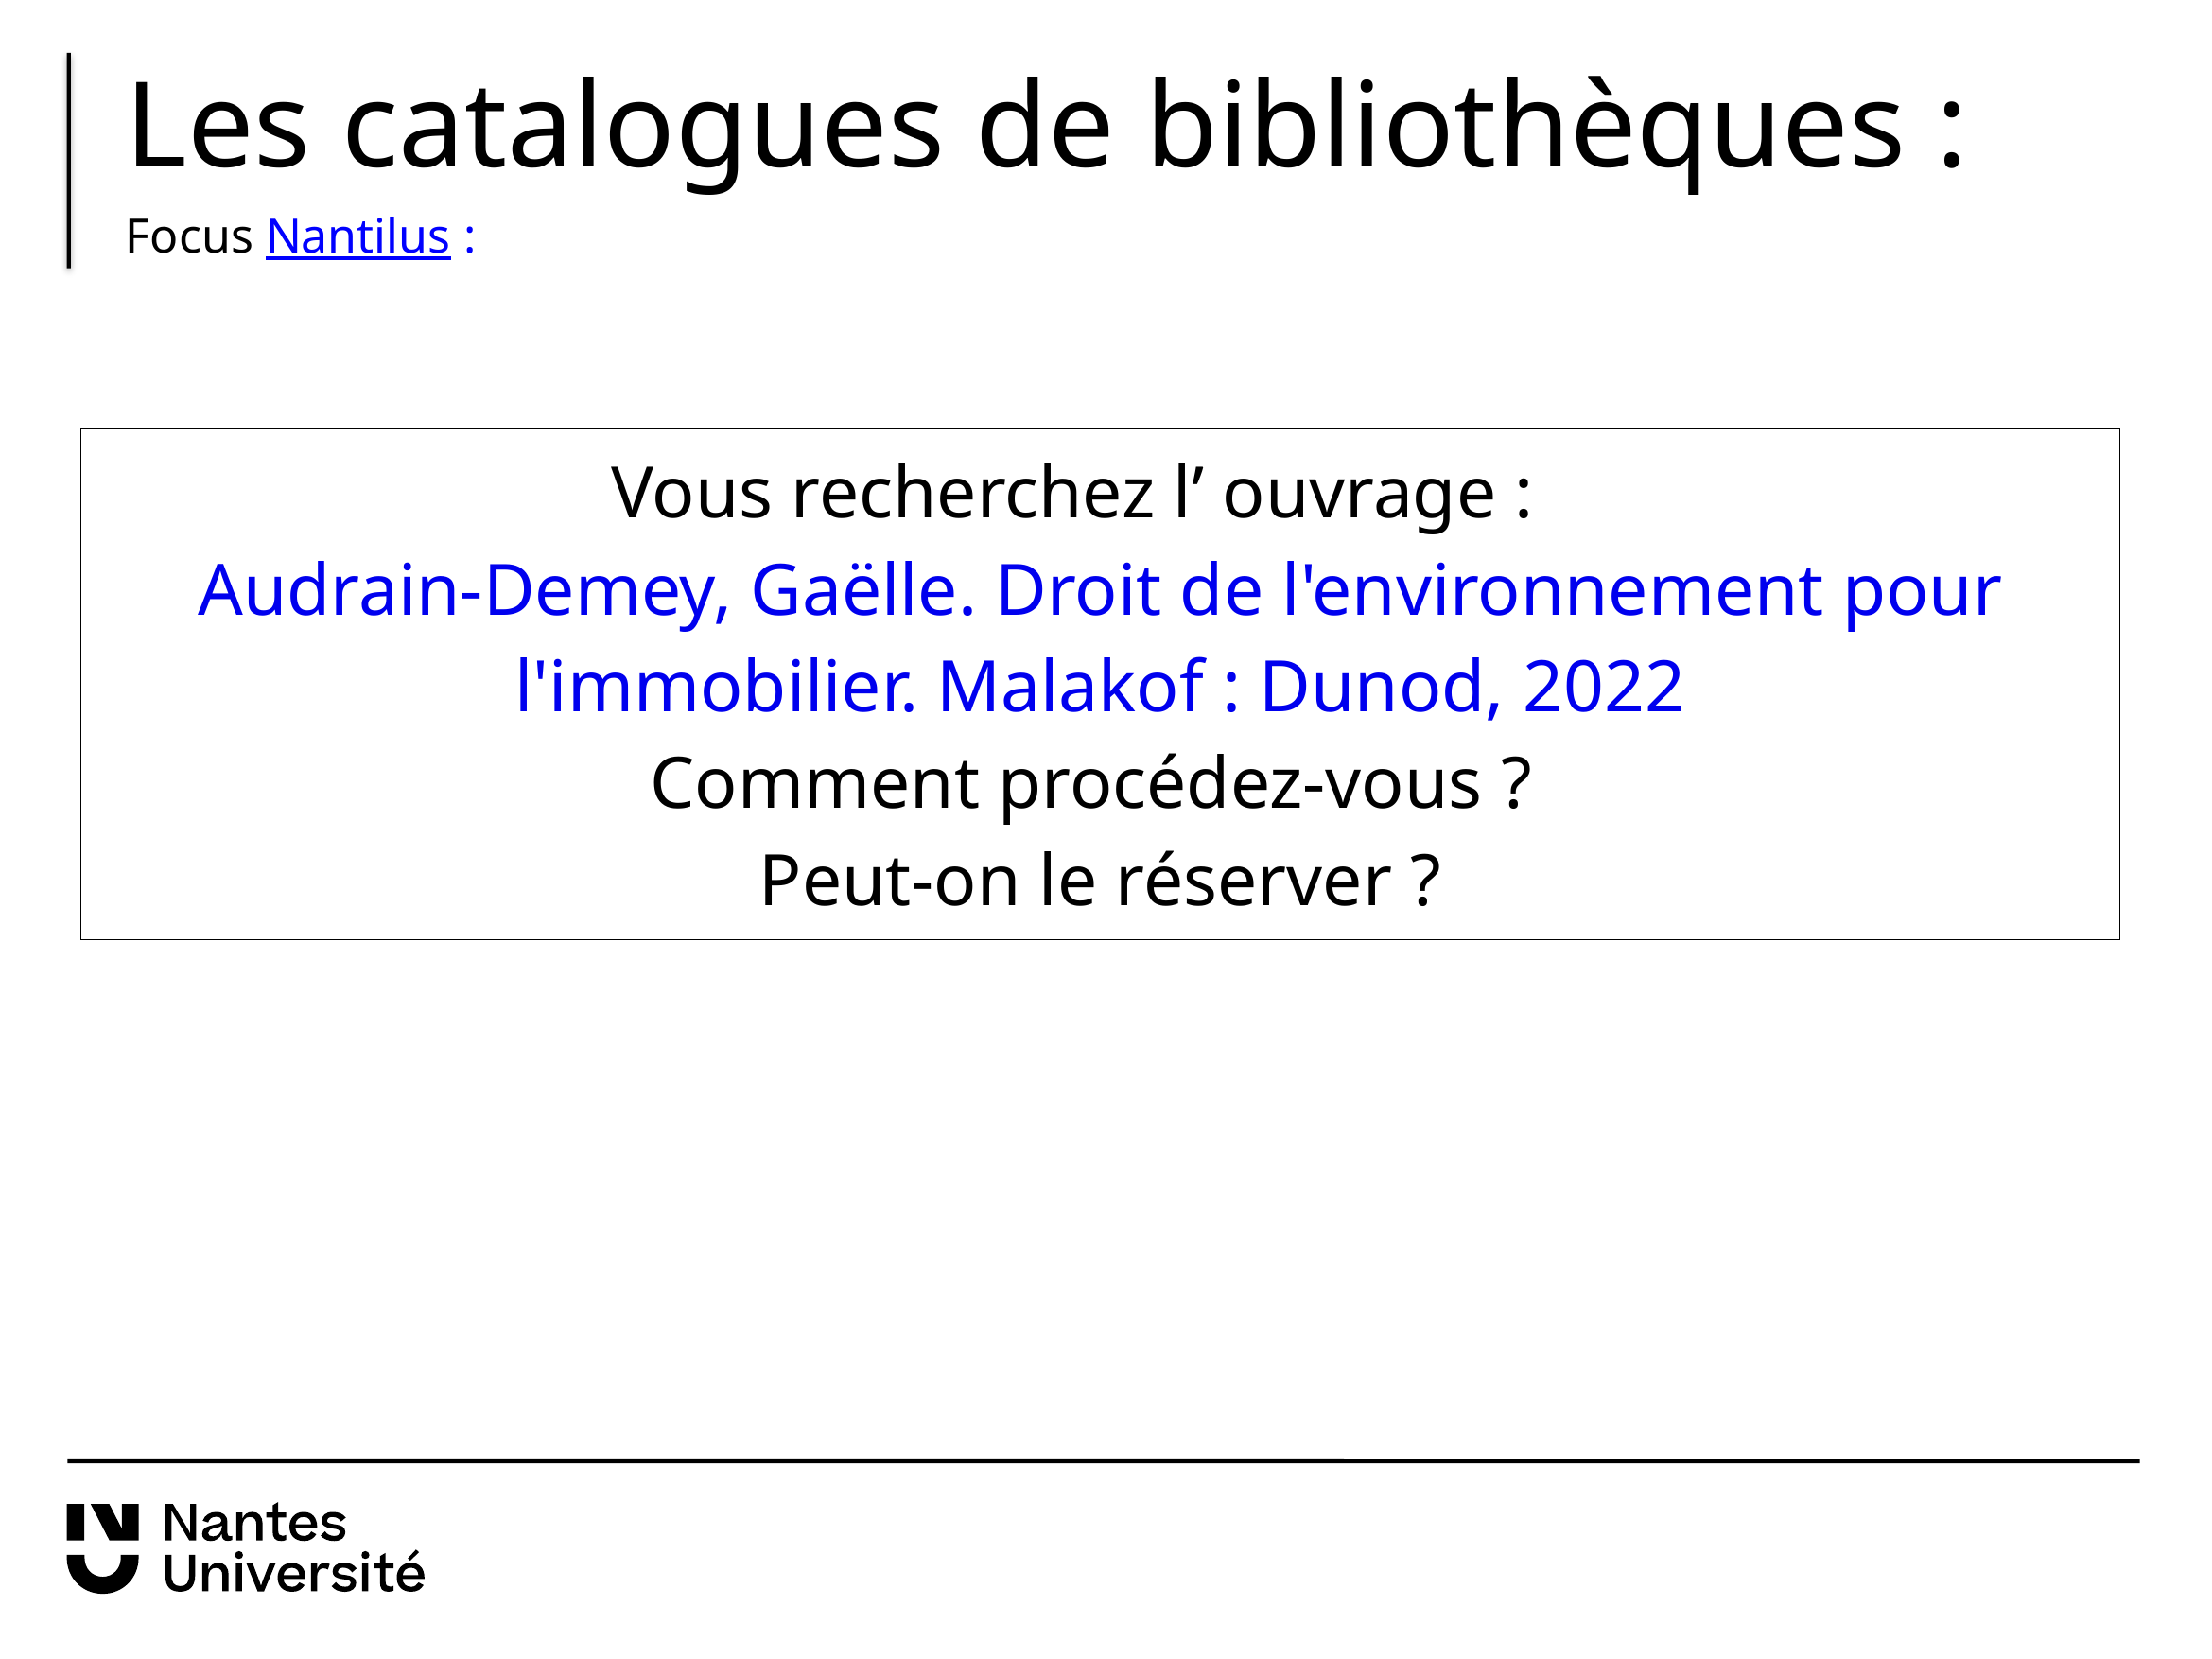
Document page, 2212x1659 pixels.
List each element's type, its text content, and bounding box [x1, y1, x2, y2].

text_box Vous recherchez l’ ouvrage : Audrain-Demey, Gaëlle. Droit de l'environnement pour l'immobilier. Malakof : Dunod, 2022 Comment procédez-vous ? Peut-on le réserver ? [80, 428, 2120, 940]
text_box Les catalogues de bibliothèques : Focus Nantilus : [112, 33, 2179, 324]
